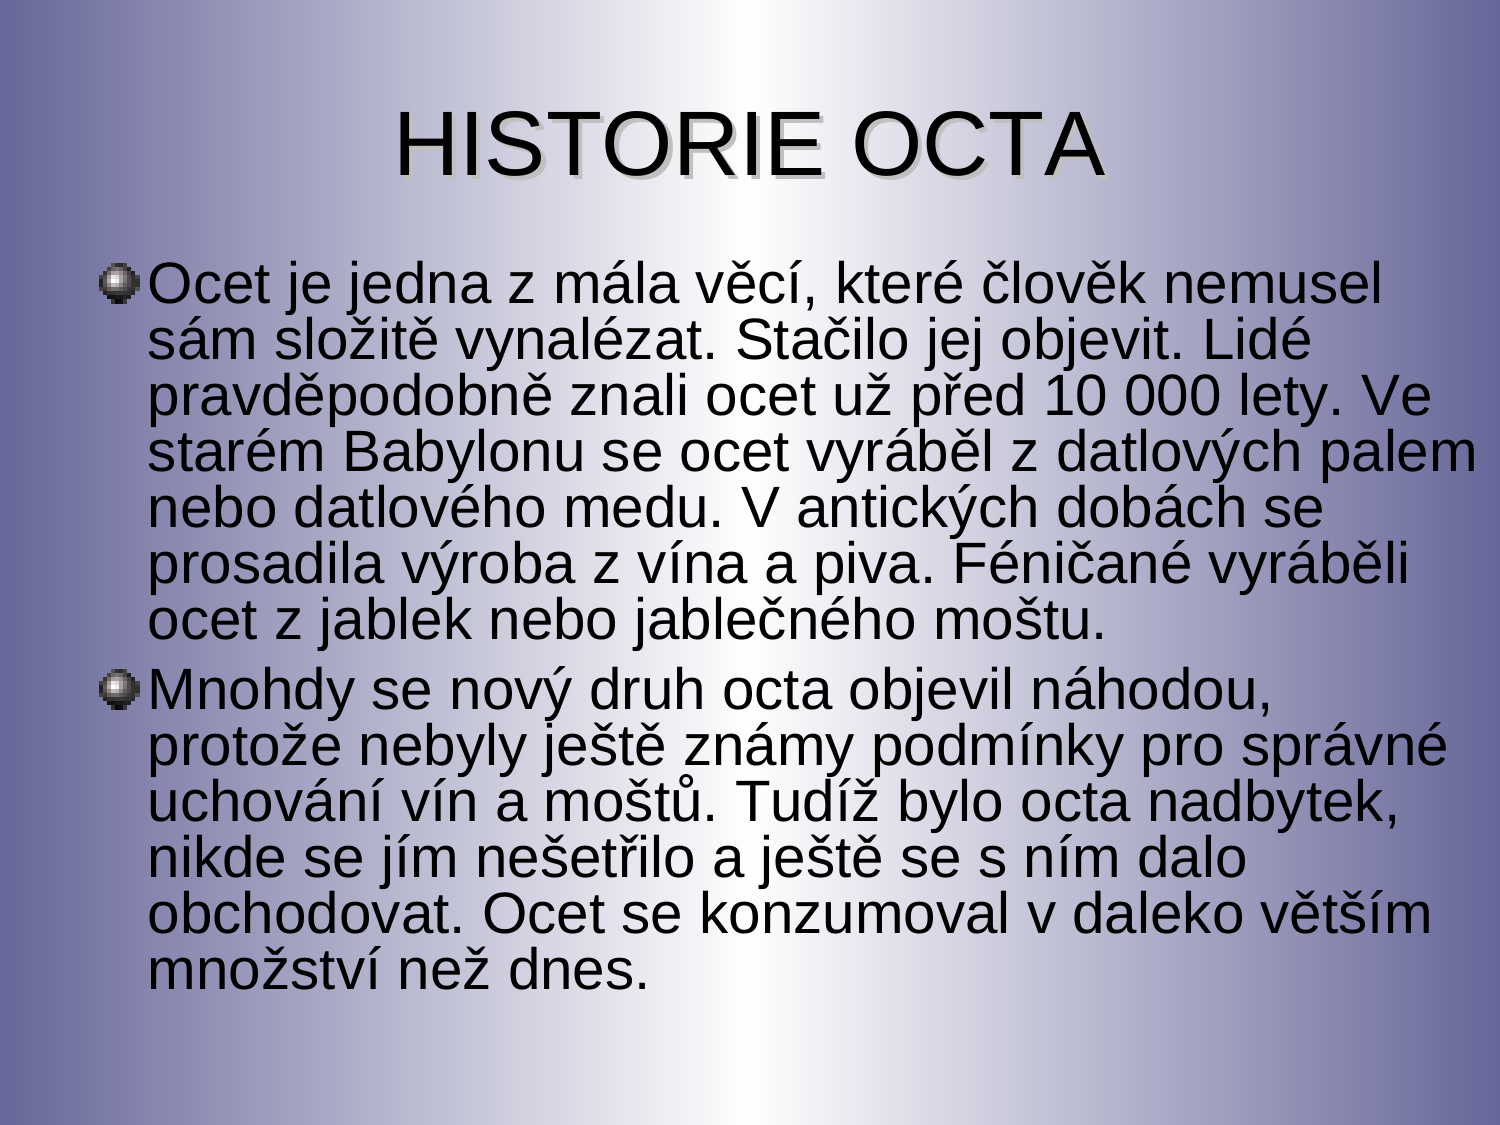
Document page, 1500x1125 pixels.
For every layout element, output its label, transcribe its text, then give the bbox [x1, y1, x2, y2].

title HISTORIE OCTA [75, 45, 1426, 233]
list Ocet je jedna z mála věcí, které člověk nemusel sám složitě vynalézat. Stačilo jej objevit. Lidé pravděpodobně znali ocet už před 10 000 lety. Ve starém Babylonu se ocet vyráběl z datlových palem nebo datlového medu. V antických dobách se prosadila výroba z vína a piva. Féničané vyráběli ocet z jablek nebo jablečného moštu. Mnohdy se nový druh octa objevil náhodou, protože nebyly ještě známy podmínky pro správné uchování vín a moštů. Tudíž bylo octa nadbytek, nikde se jím nešetřilo a ještě se s ním dalo obchodovat. Ocet se konzumoval v daleko větším množství než dnes. [76, 250, 1500, 1125]
